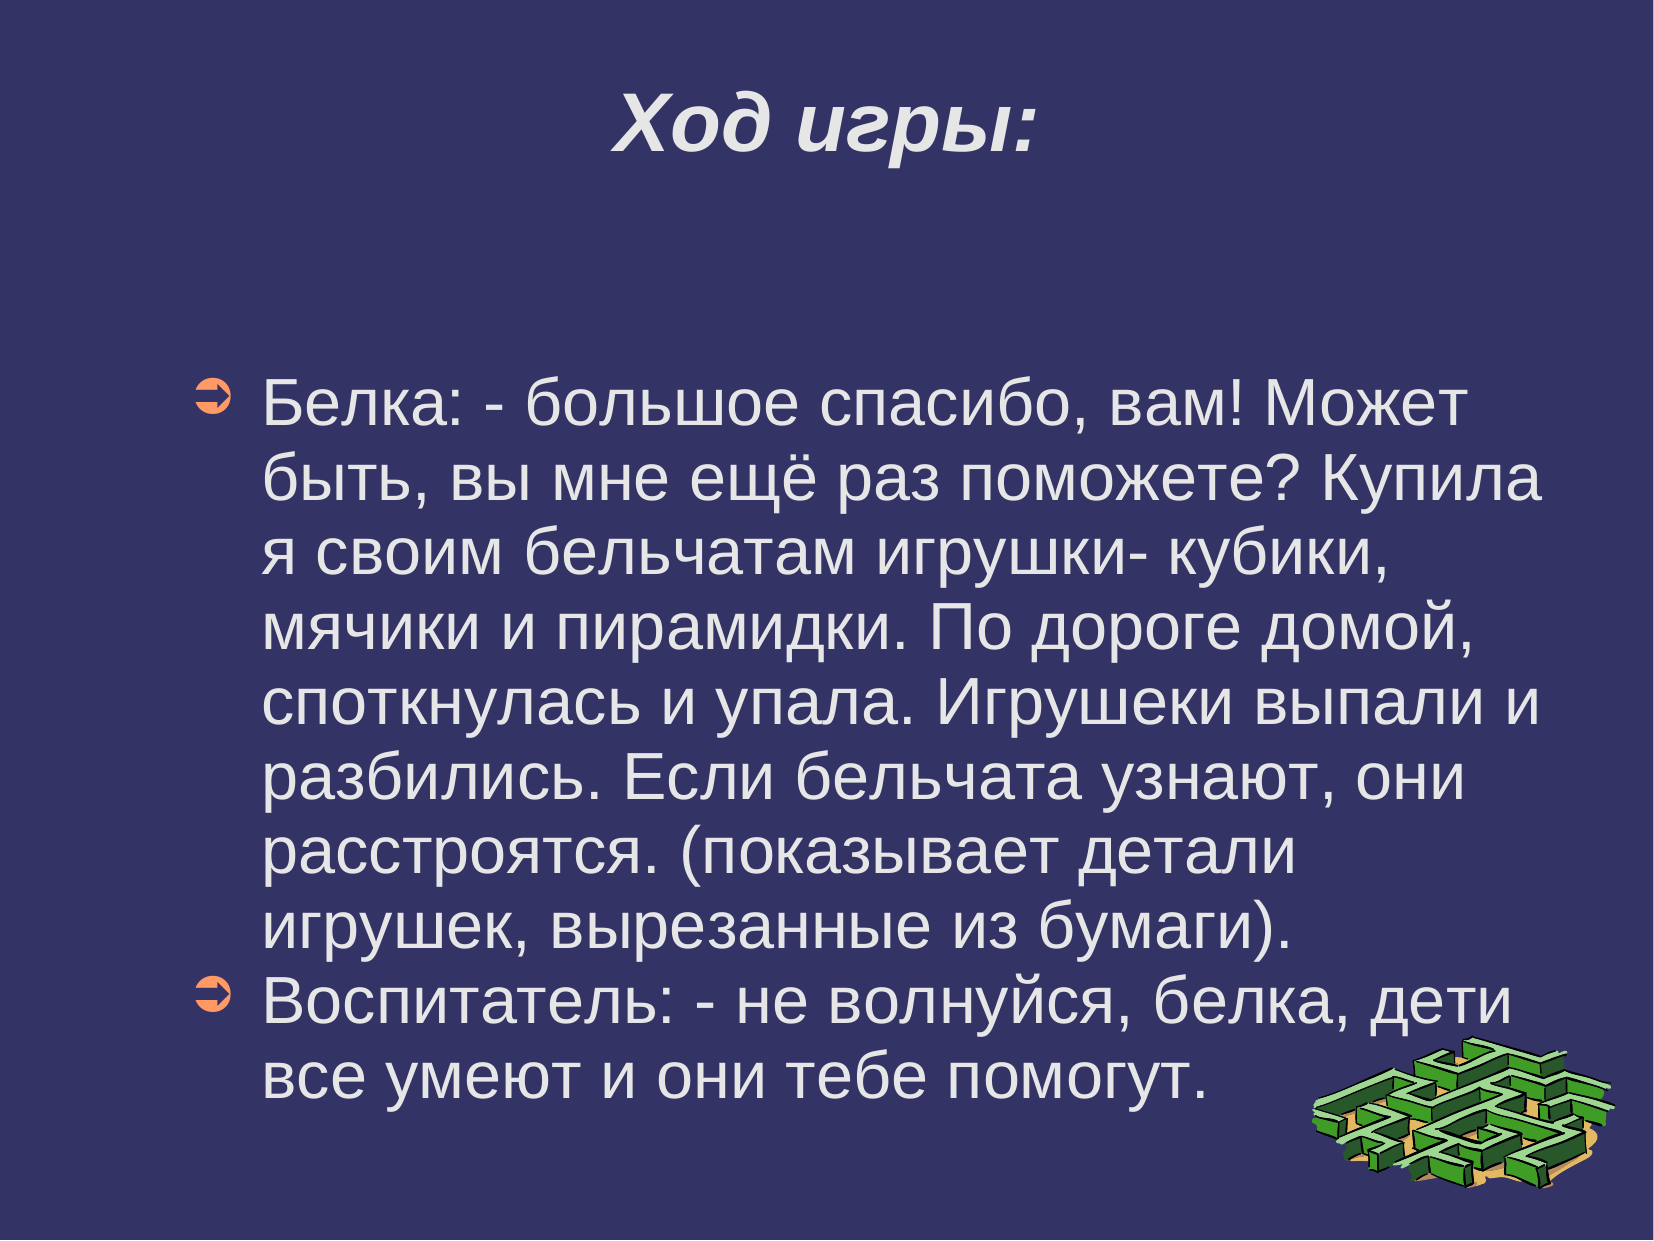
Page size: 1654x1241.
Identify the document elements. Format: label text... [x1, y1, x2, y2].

list Белка: - большое спасибо, вам! Может быть, вы мне ещё раз поможете? Купила я своим бельчатам игрушки- кубики, мячики и пирамидки. По дороге домой, споткнулась и упала. Игрушеки выпали и разбились. Если бельчата узнают, они расстроятся. (показывает детали игрушек, вырезанные из бумаги). Воспитатель: - не волнуйся, белка, дети все умеют и они тебе помогут. [178, 364, 1570, 1132]
title Ход игры: [121, 26, 1534, 219]
